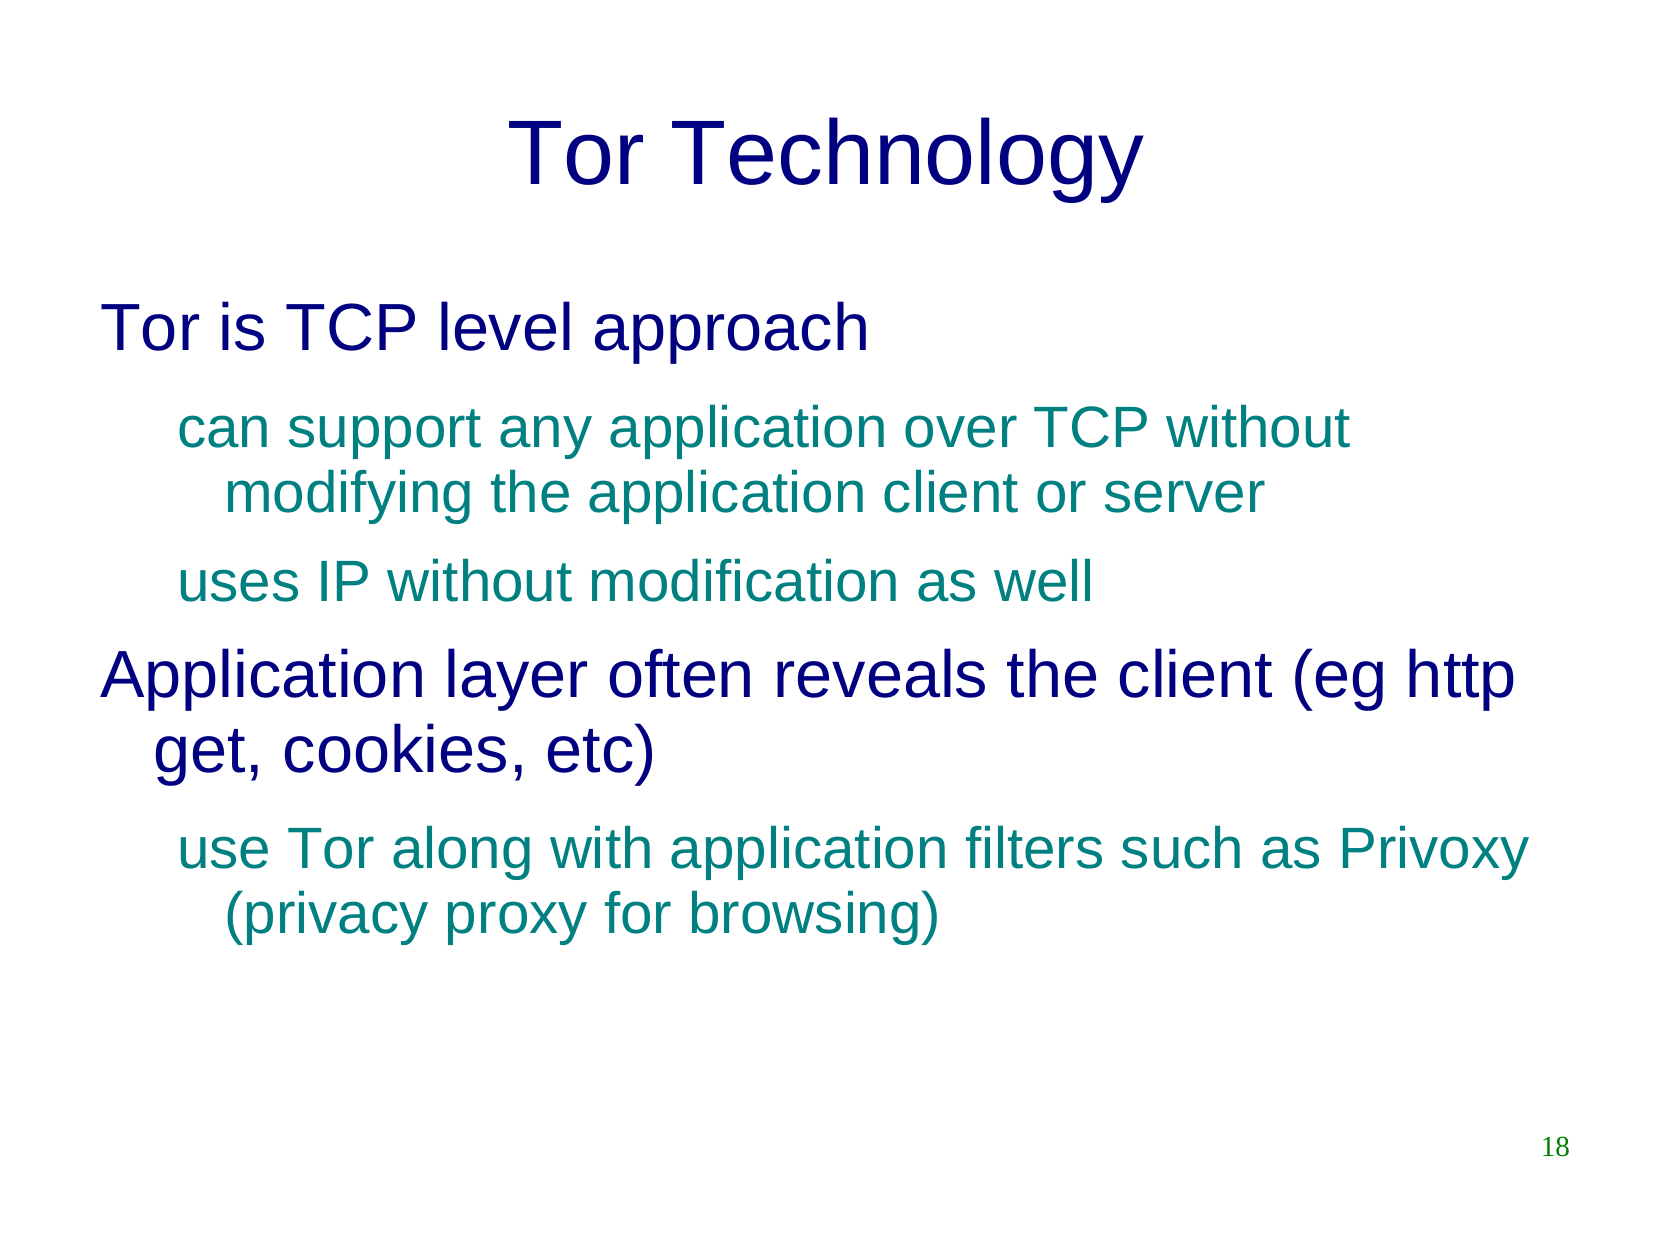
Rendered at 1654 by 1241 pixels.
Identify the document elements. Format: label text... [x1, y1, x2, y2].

title Tor Technology [82, 56, 1571, 250]
list Tor is TCP level approach can support any application over TCP without modifying the application client or server uses IP without modification as well Application layer often reveals the client (eg http get, cookies, etc) use Tor along with application filters such as Privoxy (privacy proxy for browsing) [82, 290, 1571, 1095]
